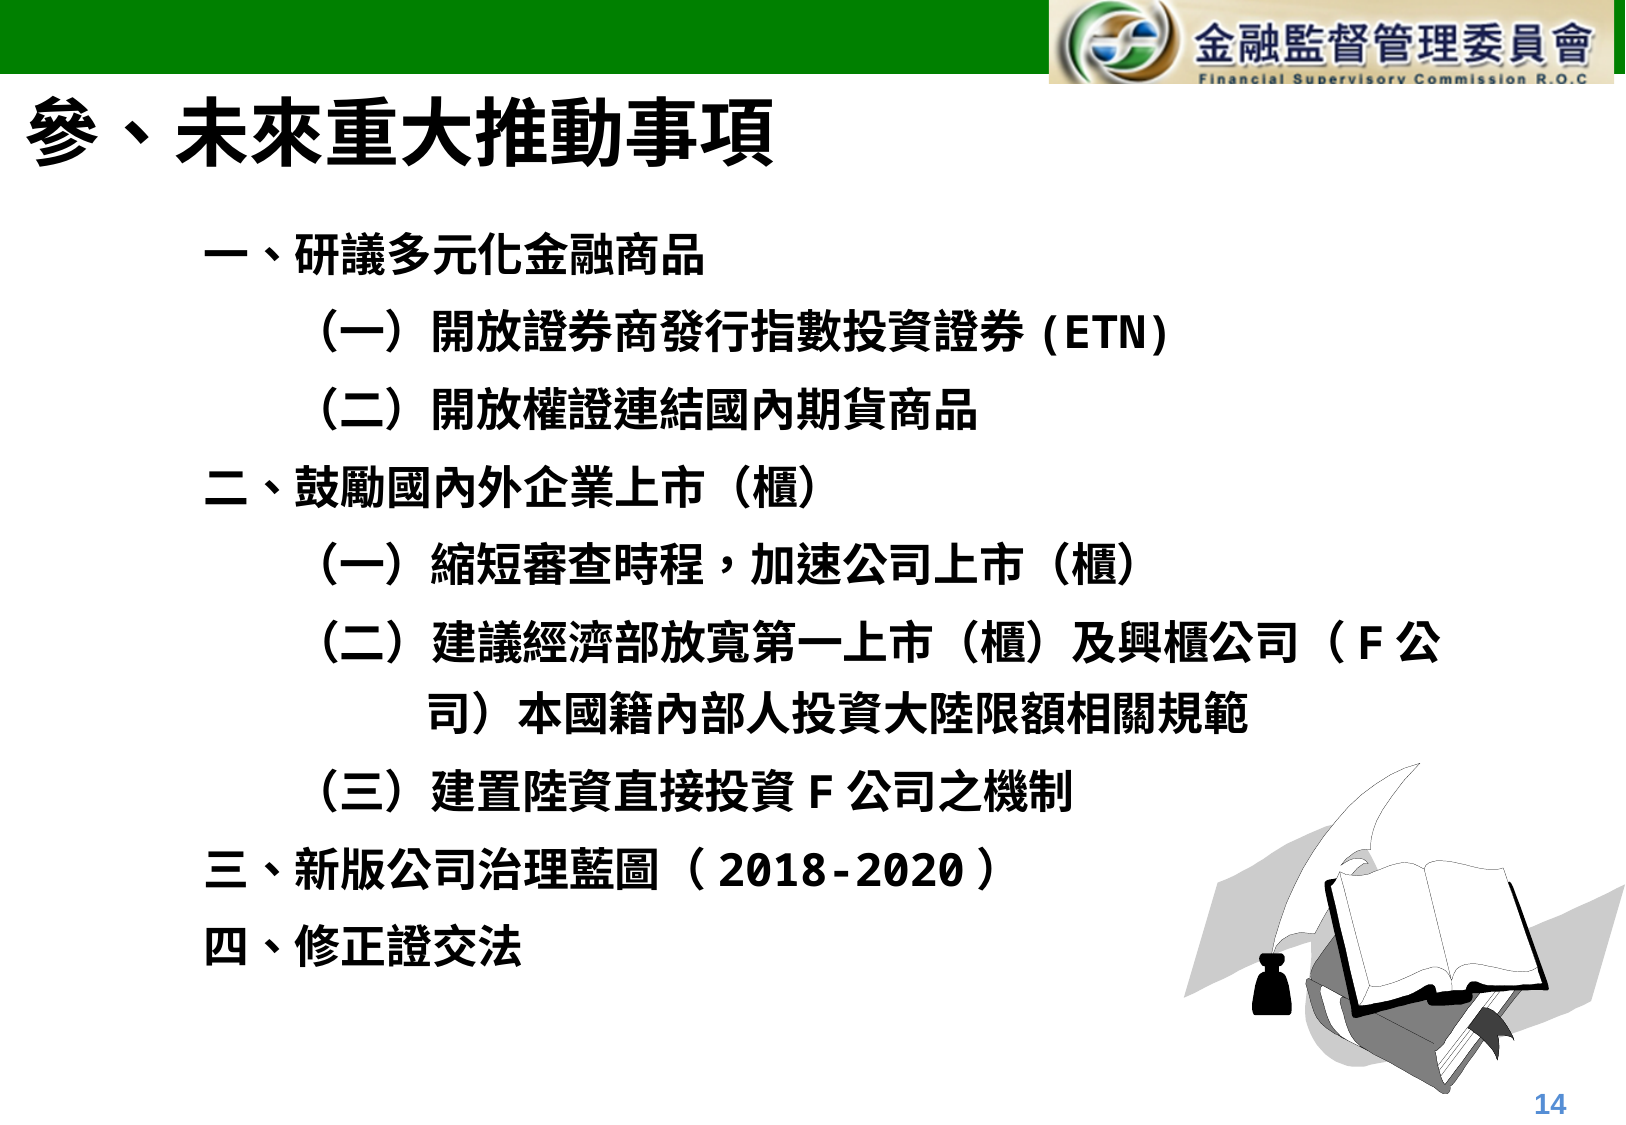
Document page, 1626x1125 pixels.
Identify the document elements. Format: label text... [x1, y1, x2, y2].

title 參、未來重大推動事項 [9, 78, 1341, 244]
chart [1183, 763, 1625, 1094]
list 一、研議多元化金融商品 （一）開放證券商發行指數投資證券(ETN) （二）開放權證連結國內期貨商品 二、鼓勵國內外企業上市（櫃） （一）縮短審查時程，加速公司上市（櫃） （二）建議經濟部放寬第一上市（櫃）及興櫃公司（F公司）本國籍內部人投資大陸限額相關規範 （三）建置陸資直接投資F公司之機制 三、新版公司治理藍圖（2018-2020） 四、修正證交法 [56, 201, 1534, 1017]
